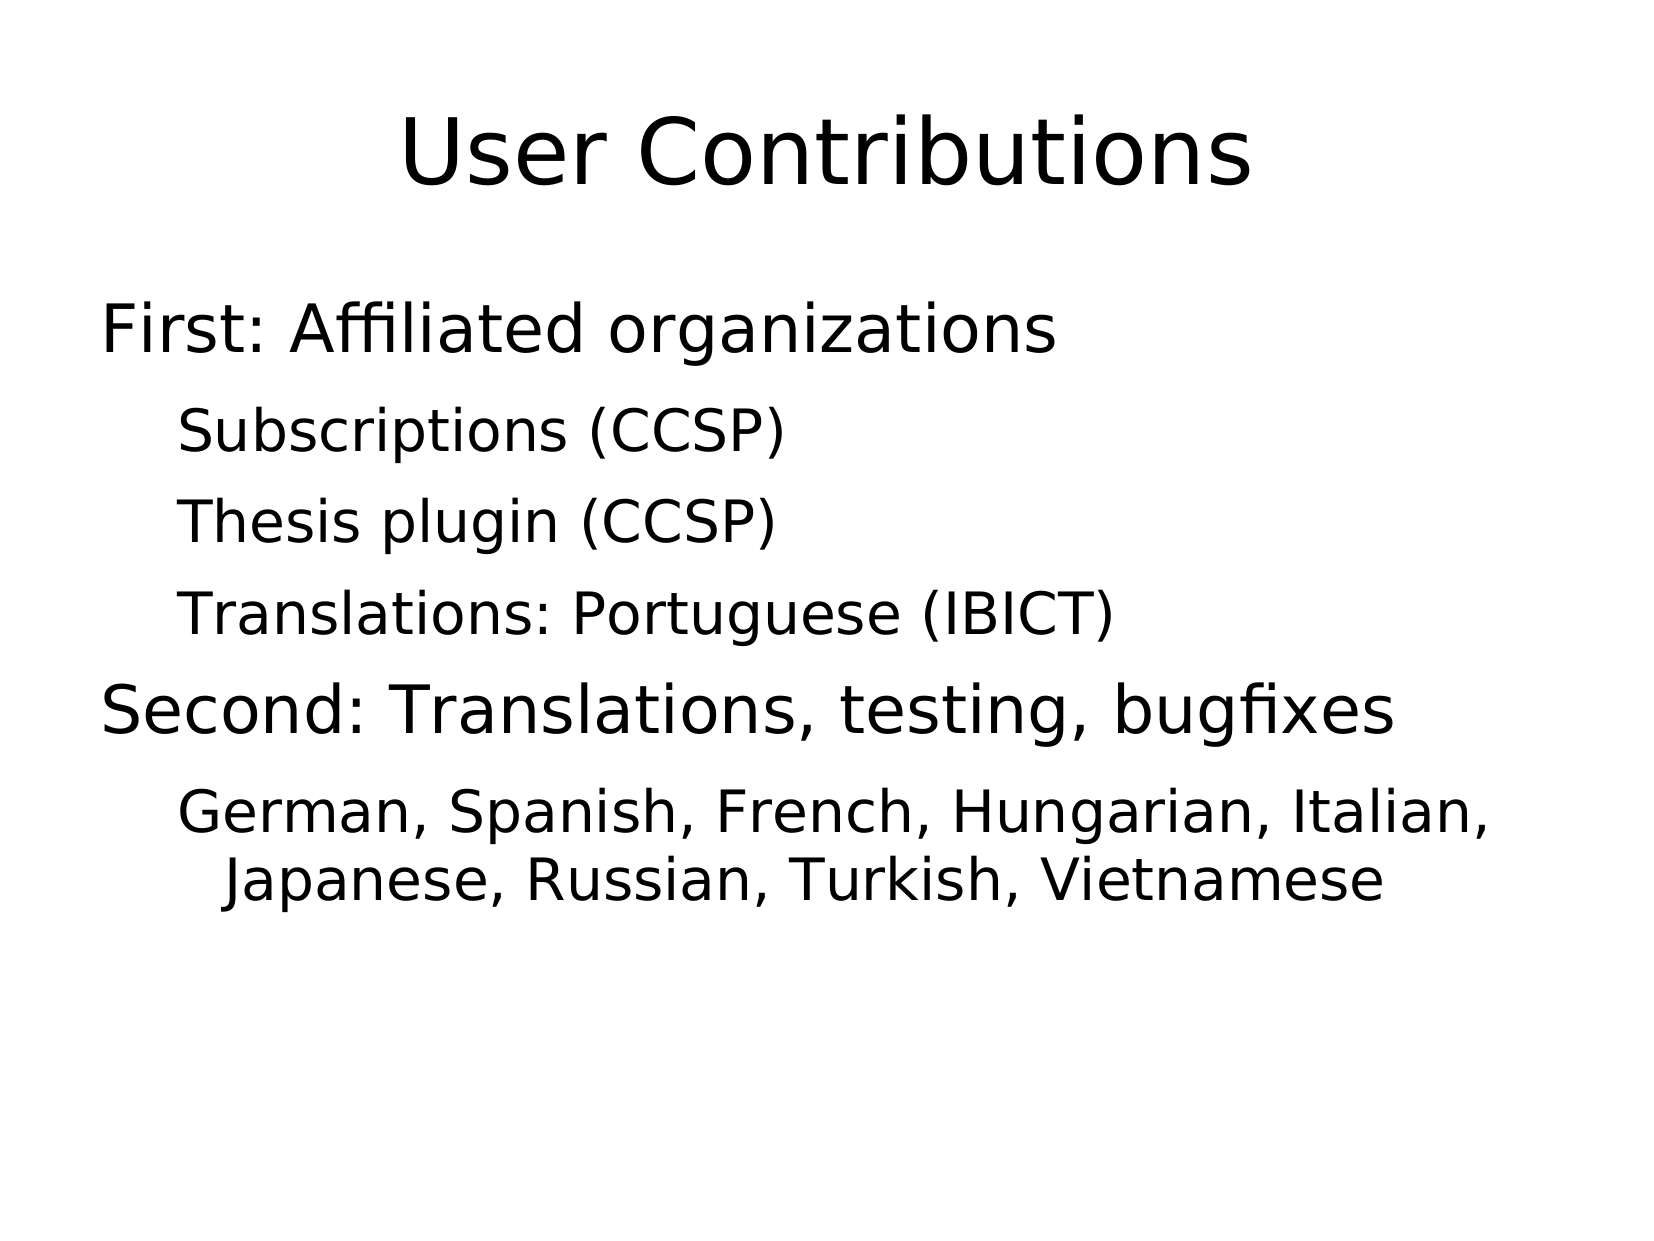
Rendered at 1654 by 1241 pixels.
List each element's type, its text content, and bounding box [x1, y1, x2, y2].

title User Contributions [82, 56, 1571, 250]
list First: Affiliated organizations Subscriptions (CCSP) Thesis plugin (CCSP) Translations: Portuguese (IBICT) Second: Translations, testing, bugfixes German, Spanish, French, Hungarian, Italian, Japanese, Russian, Turkish, Vietnamese [82, 290, 1571, 1094]
